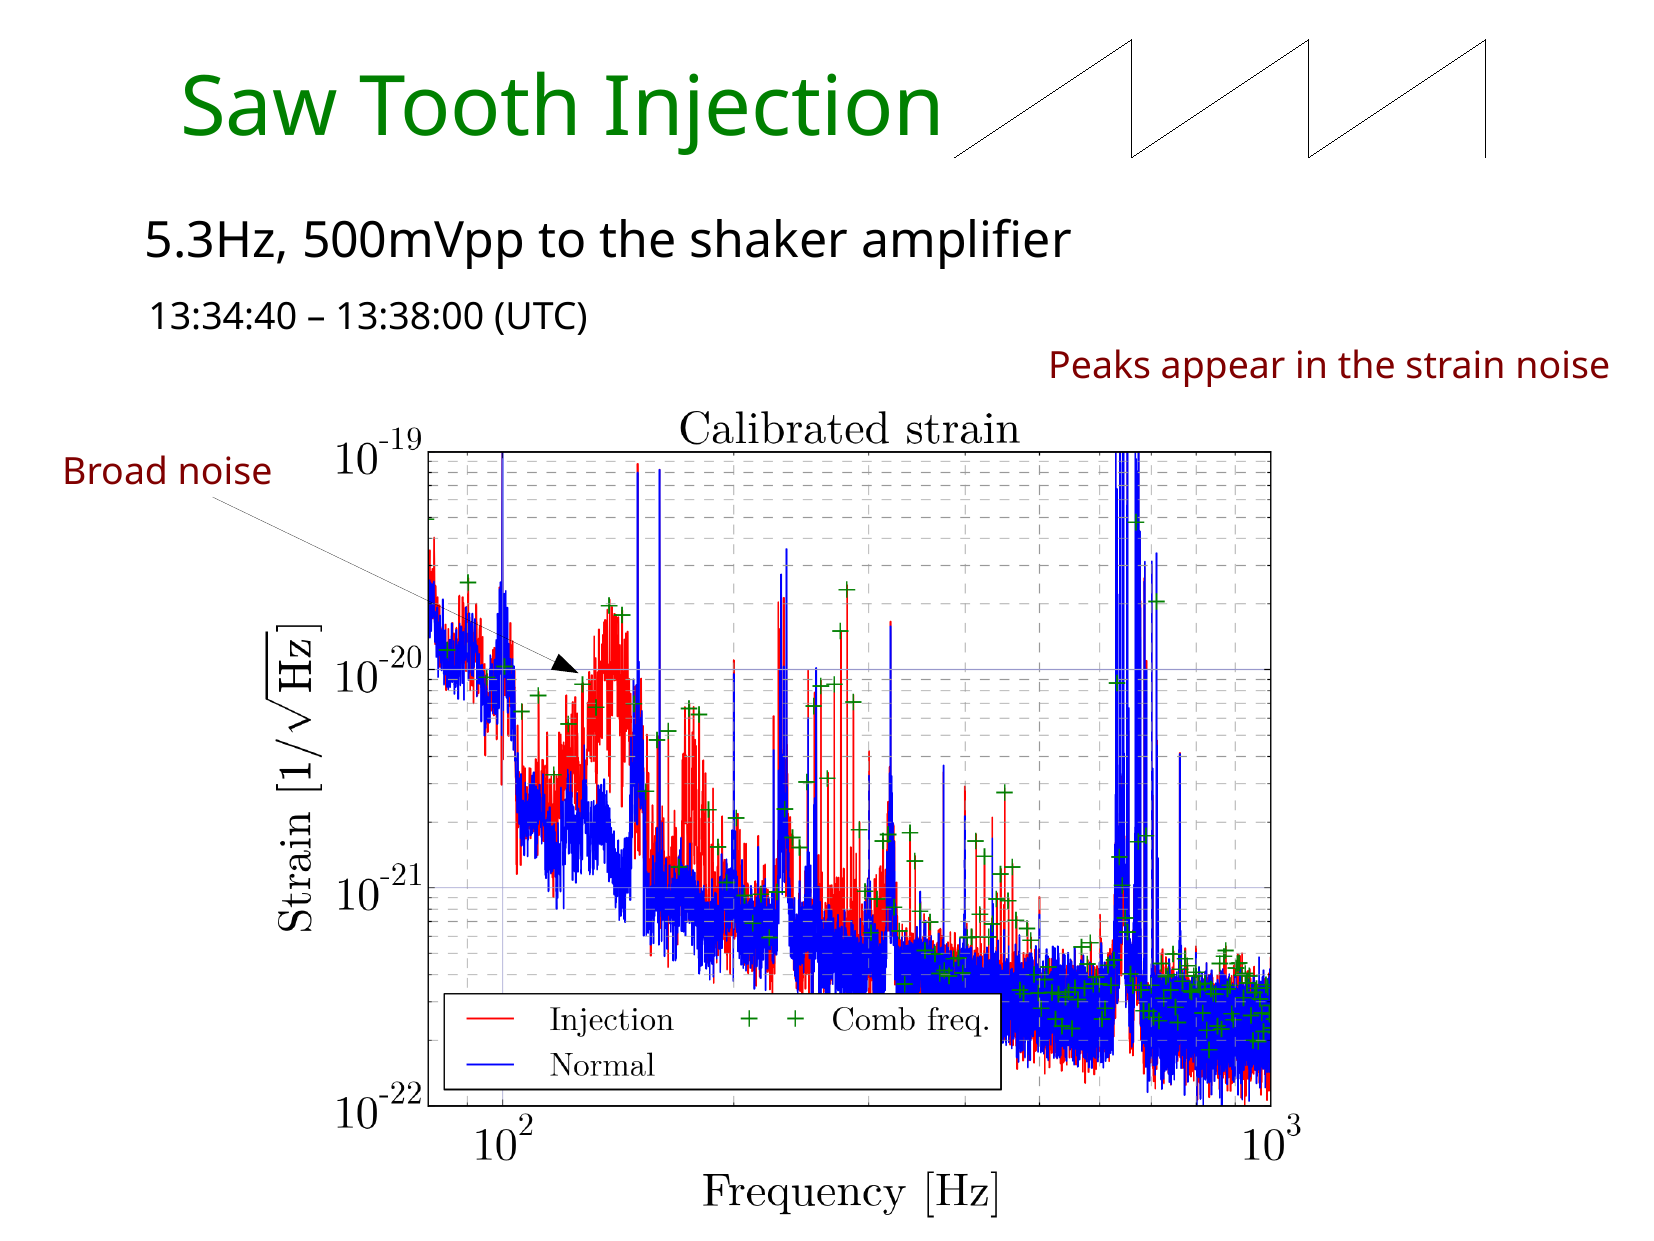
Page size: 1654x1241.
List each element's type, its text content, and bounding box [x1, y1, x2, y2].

text_box Broad noise [47, 437, 271, 498]
text_box 13:34:40 – 13:38:00 (UTC) [133, 282, 615, 343]
text_box Saw Tooth Injection [165, 38, 926, 154]
text_box Peaks appear in the strain noise [1033, 330, 1583, 391]
picture [248, 401, 1312, 1229]
text_box 5.3Hz, 500mVpp to the shaker amplifier [129, 196, 1038, 272]
